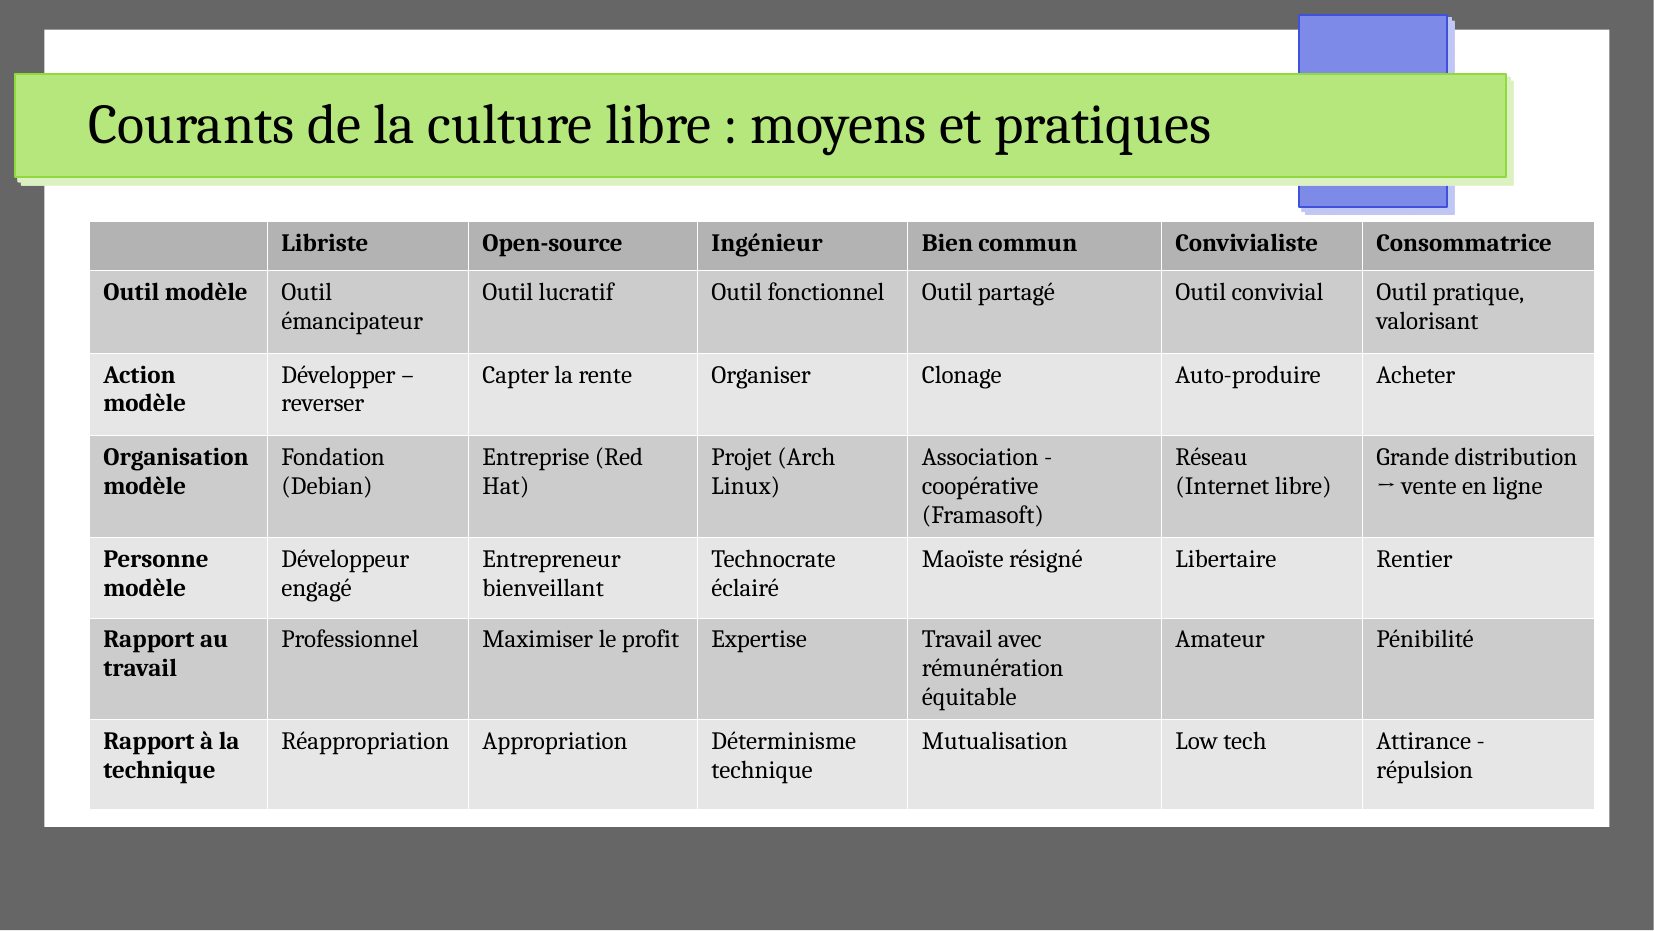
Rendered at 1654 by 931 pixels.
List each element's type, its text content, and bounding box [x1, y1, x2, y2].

table_header Bien commun [908, 222, 1161, 270]
table_cell Outil fonctionnel [698, 271, 907, 353]
table_cell Organiser [698, 354, 907, 435]
table_cell Low tech [1162, 720, 1362, 809]
table_cell Auto-produire [1162, 354, 1362, 435]
table_cell Appropriation [469, 720, 697, 809]
table_cell Association - coopérative (Framasoft) [908, 436, 1161, 537]
table_cell Rapport à la technique [90, 720, 267, 809]
table_header Convivialiste [1162, 222, 1362, 270]
title Courants de la culture libre : moyens et pratiques [88, 73, 1506, 178]
table_cell Grande distribution → vente en ligne [1363, 436, 1594, 537]
table_cell Professionnel [268, 619, 468, 719]
table_cell Outil partagé [908, 271, 1161, 353]
table_cell Technocrate éclairé [698, 538, 907, 618]
table_cell Personne modèle [90, 538, 267, 618]
table_header [90, 222, 267, 270]
table_cell Maoïste résigné [908, 538, 1161, 618]
table_cell Réappropriation [268, 720, 468, 809]
table_cell Outil convivial [1162, 271, 1362, 353]
table_cell Amateur [1162, 619, 1362, 719]
table_cell Organisation modèle [90, 436, 267, 537]
table_cell Déterminisme technique [698, 720, 907, 809]
table_cell Acheter [1363, 354, 1594, 435]
table_cell Développeur engagé [268, 538, 468, 618]
table_header Ingénieur [698, 222, 907, 270]
table_cell Rentier [1363, 538, 1594, 618]
table_cell Outil émancipateur [268, 271, 468, 353]
table_cell Maximiser le profit [469, 619, 697, 719]
table_cell Clonage [908, 354, 1161, 435]
table_cell Fondation (Debian) [268, 436, 468, 537]
table_cell Action modèle [90, 354, 267, 435]
table_cell Rapport au travail [90, 619, 267, 719]
table_cell Travail avec rémunération équitable [908, 619, 1161, 719]
table_cell Expertise [698, 619, 907, 719]
table_cell Outil lucratif [469, 271, 697, 353]
table_cell Libertaire [1162, 538, 1362, 618]
table_cell Attirance - répulsion [1363, 720, 1594, 809]
table_header Consommatrice [1363, 222, 1594, 270]
table_cell Entreprise (Red Hat) [469, 436, 697, 537]
table_cell Pénibilité [1363, 619, 1594, 719]
table_cell Projet (Arch Linux) [698, 436, 907, 537]
table_cell Capter la rente [469, 354, 697, 435]
table_cell Réseau (Internet libre) [1162, 436, 1362, 537]
table_cell Mutualisation [908, 720, 1161, 809]
table_header Open-source [469, 222, 697, 270]
table_cell Développer – reverser [268, 354, 468, 435]
table_header Libriste [268, 222, 468, 270]
table_cell Outil modèle [90, 271, 267, 353]
table_cell Entrepreneur bienveillant [469, 538, 697, 618]
table_cell Outil pratique, valorisant [1363, 271, 1594, 353]
